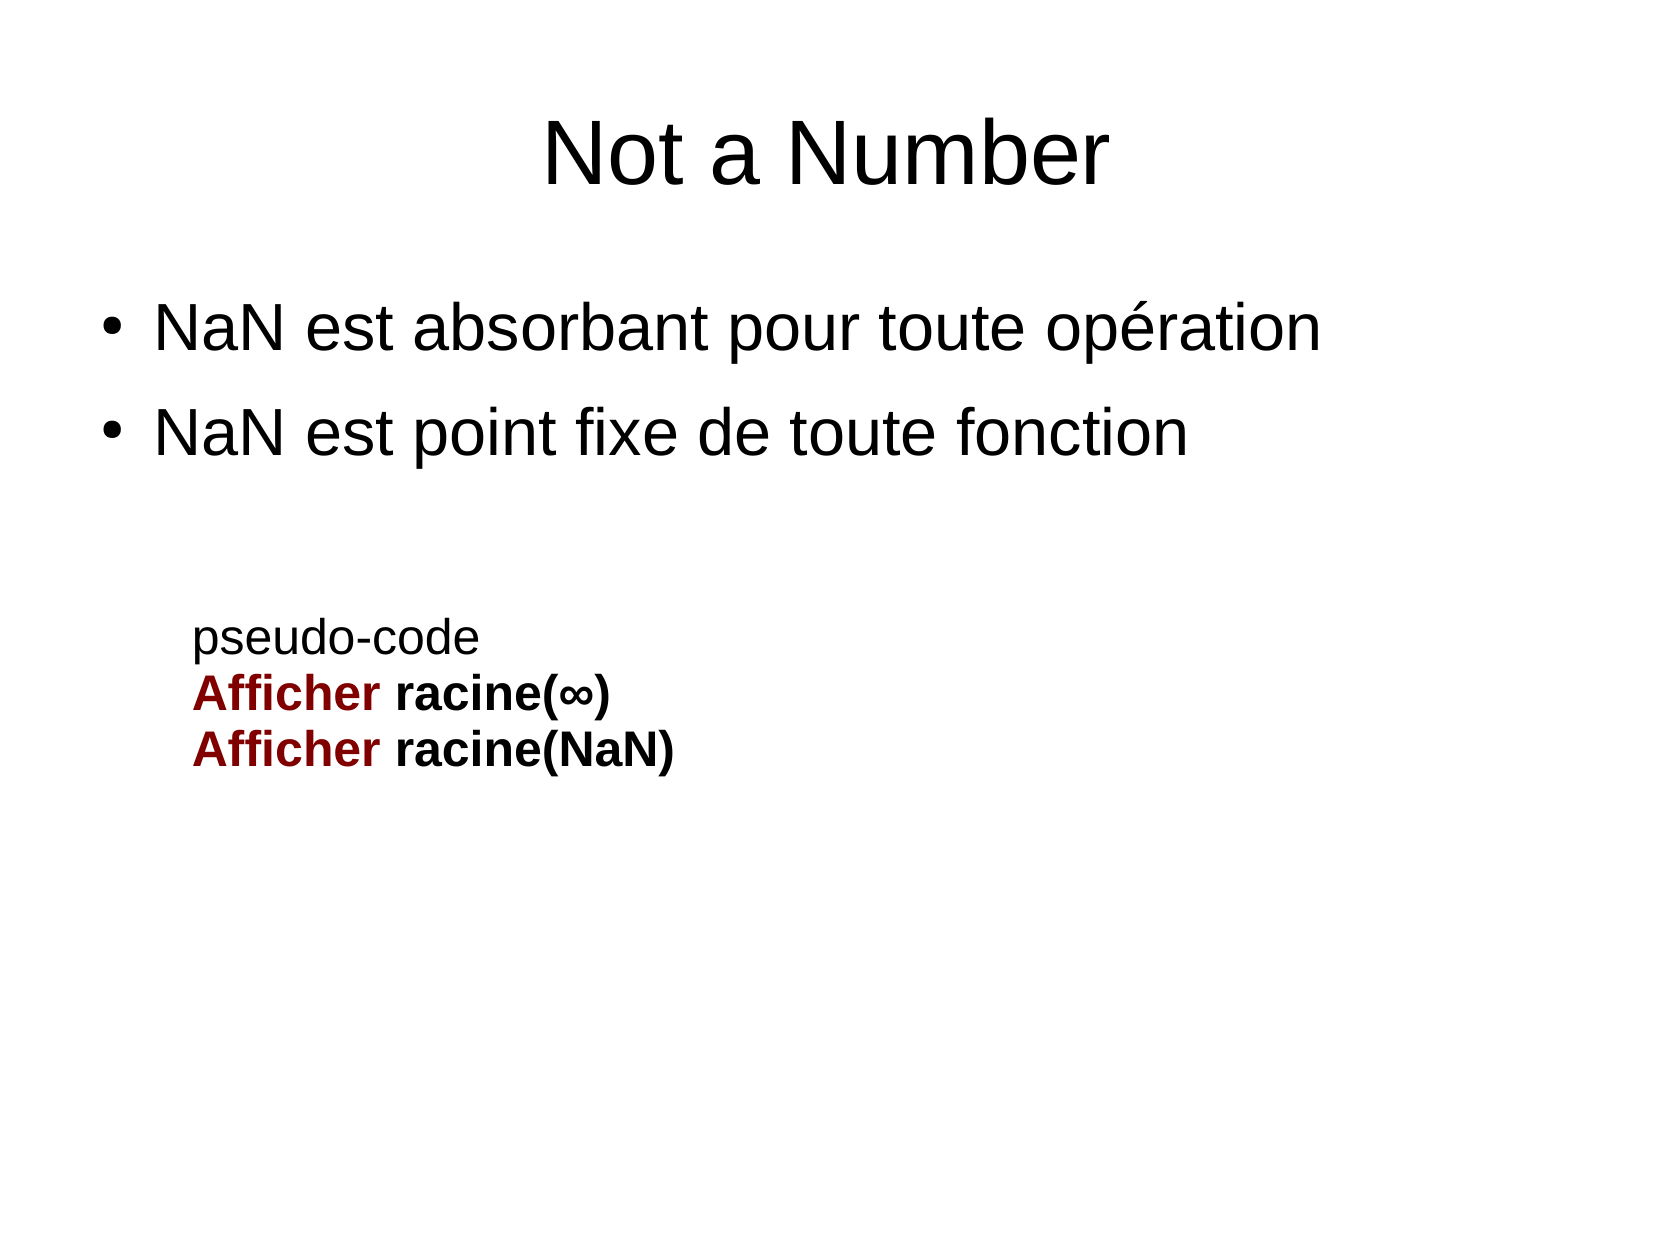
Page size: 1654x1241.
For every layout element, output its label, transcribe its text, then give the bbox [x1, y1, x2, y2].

title Not a Number [82, 49, 1571, 257]
text_box pseudo-code Afficher racine(∞) Afficher racine(NaN) [177, 602, 691, 785]
list NaN est absorbant pour toute opération NaN est point fixe de toute fonction [82, 290, 1571, 497]
